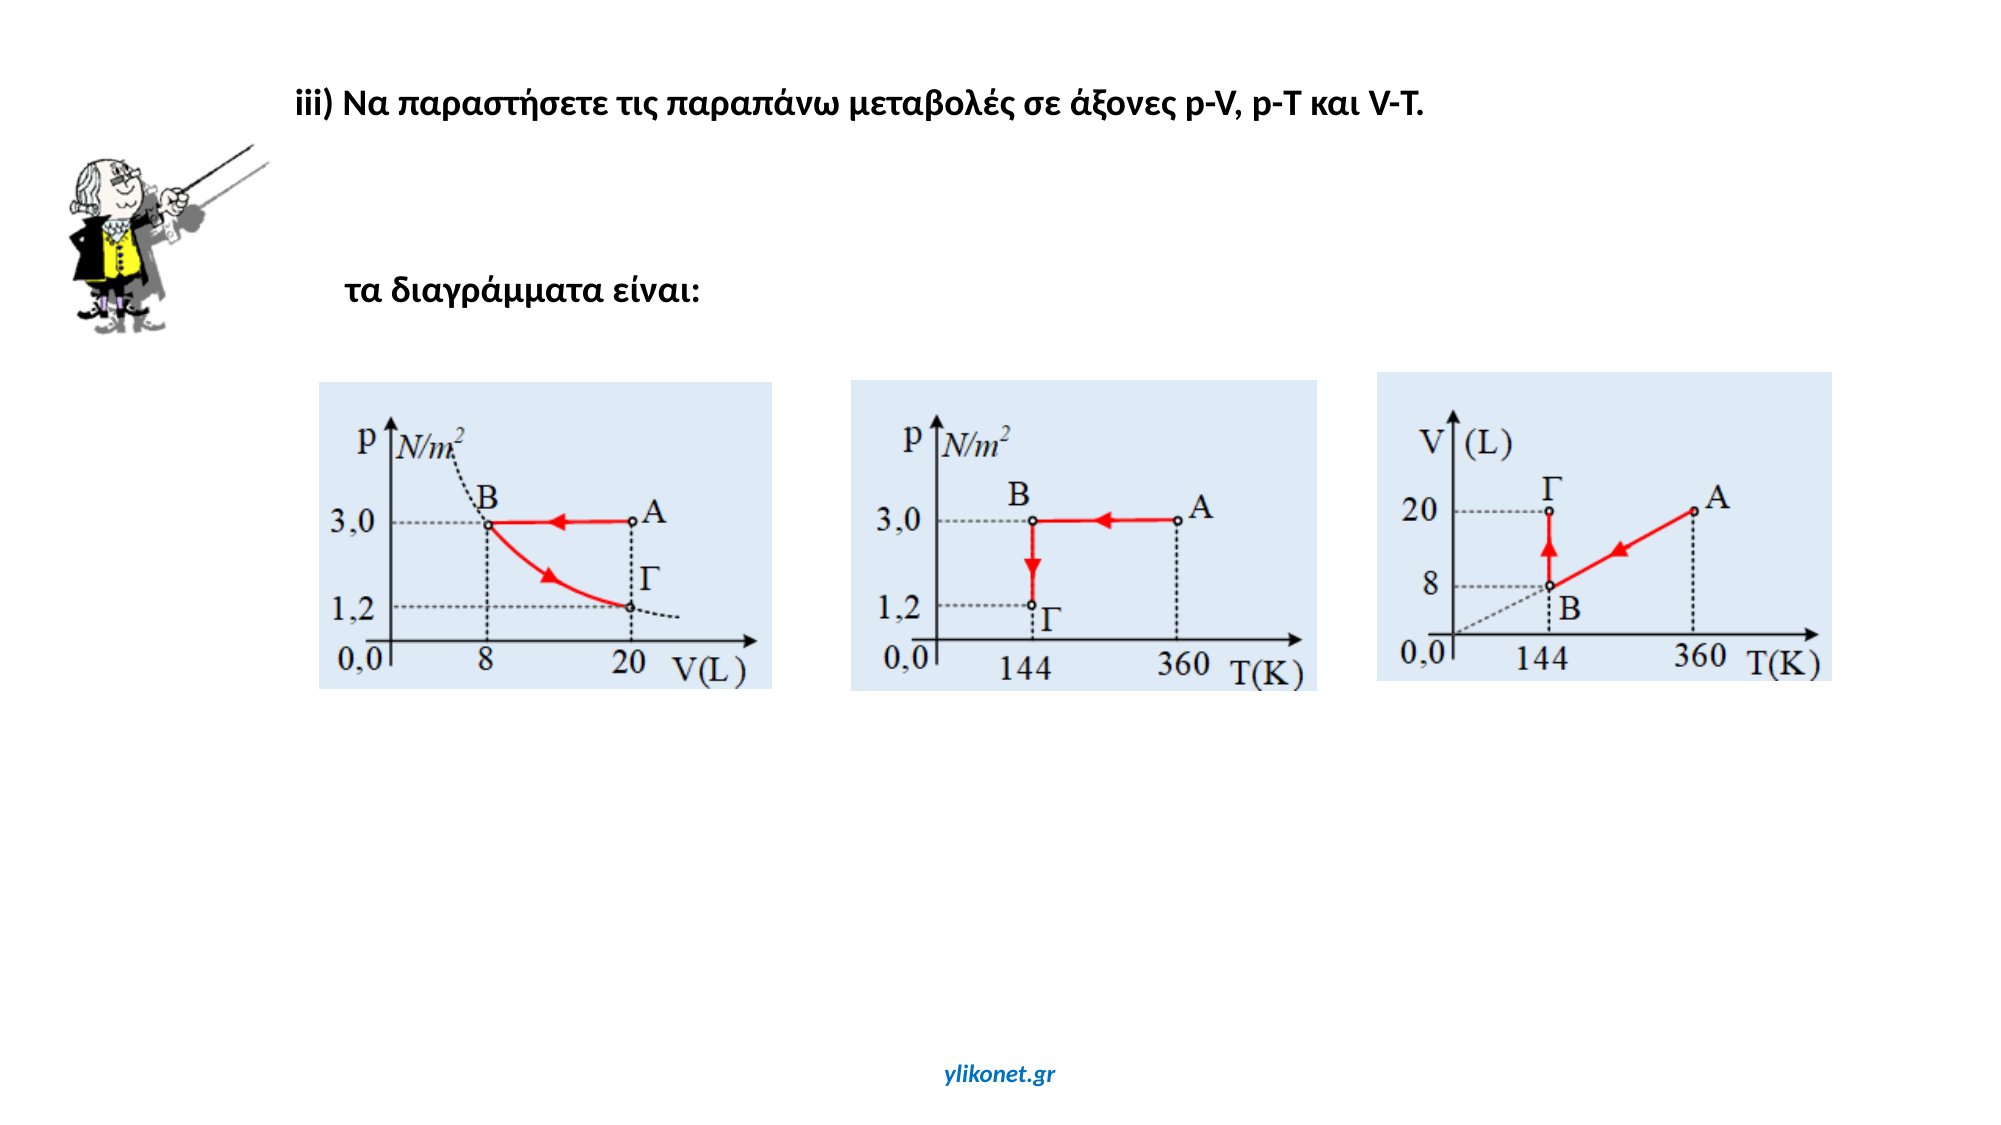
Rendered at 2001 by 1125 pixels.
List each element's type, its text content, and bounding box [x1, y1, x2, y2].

picture [56, 139, 258, 332]
picture [1377, 372, 1832, 681]
text_box iii) Να παραστήσετε τις παραπάνω μεταβολές σε άξονες p-V, p-Τ και V-Τ. [279, 70, 1721, 132]
picture [851, 380, 1317, 691]
text_box τα διαγράμματα είναι: [330, 257, 826, 319]
text_box ylikonet.gr [683, 1042, 1317, 1103]
picture [319, 382, 772, 689]
